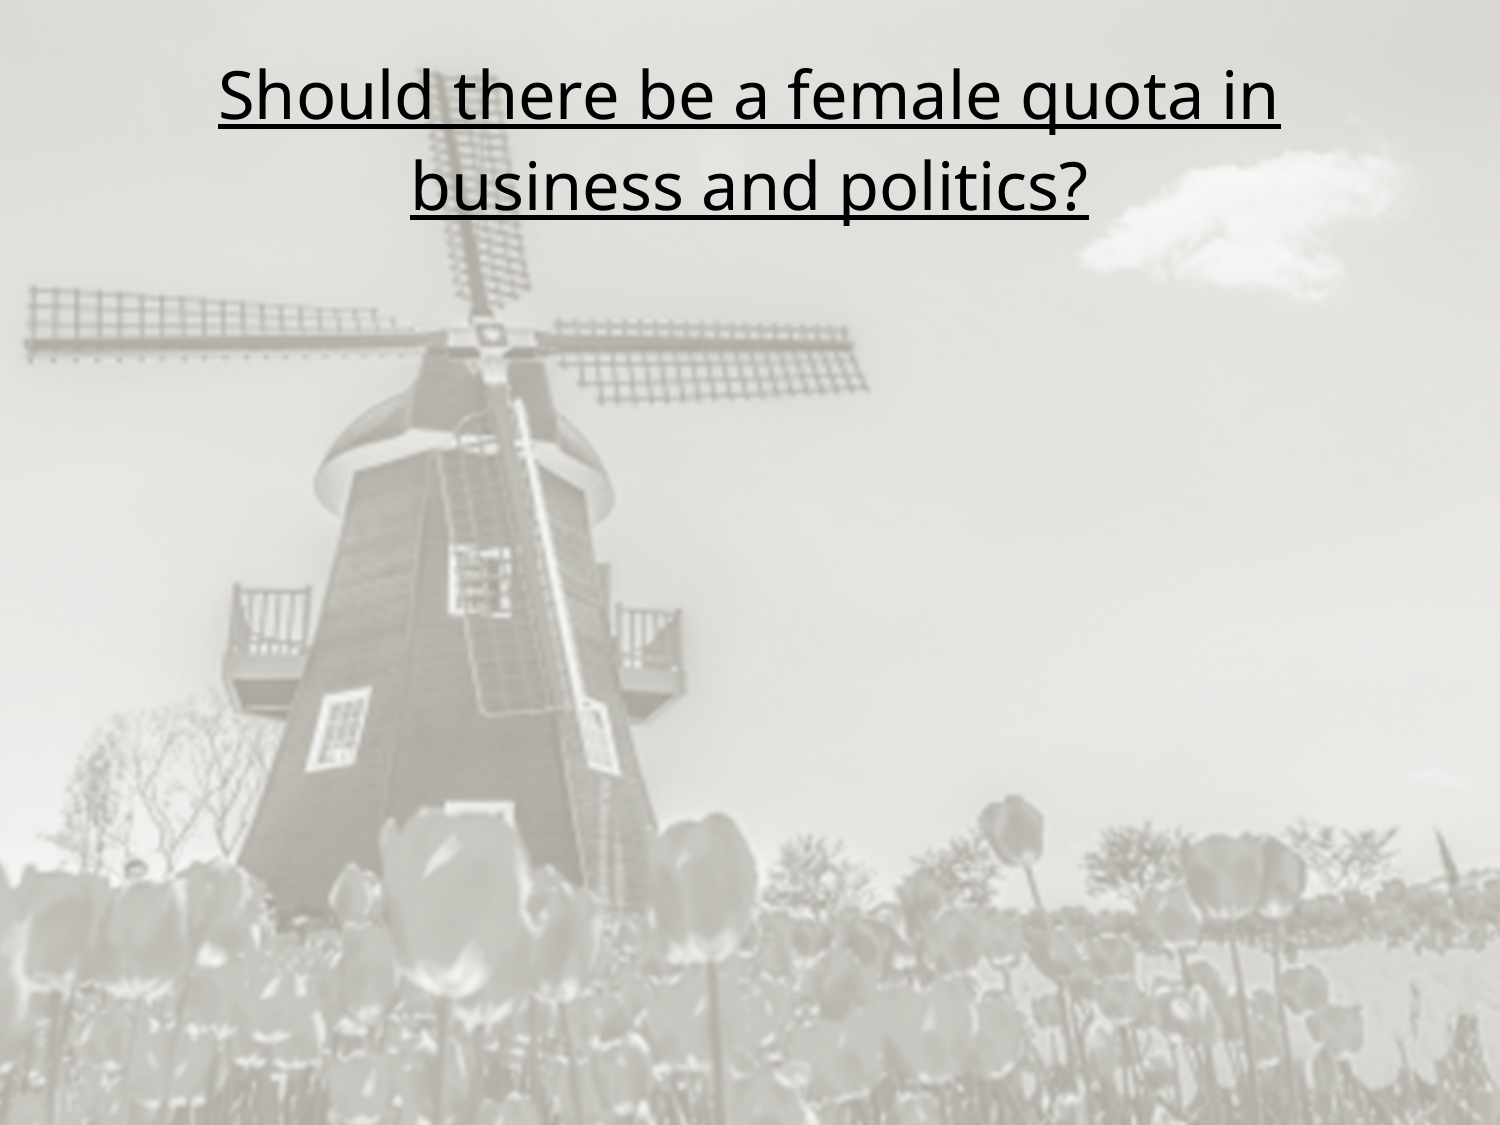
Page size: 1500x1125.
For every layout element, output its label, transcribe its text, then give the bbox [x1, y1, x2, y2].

picture [0, 0, 1500, 1125]
title Should there be a female quota in business and politics? [75, 45, 1425, 233]
